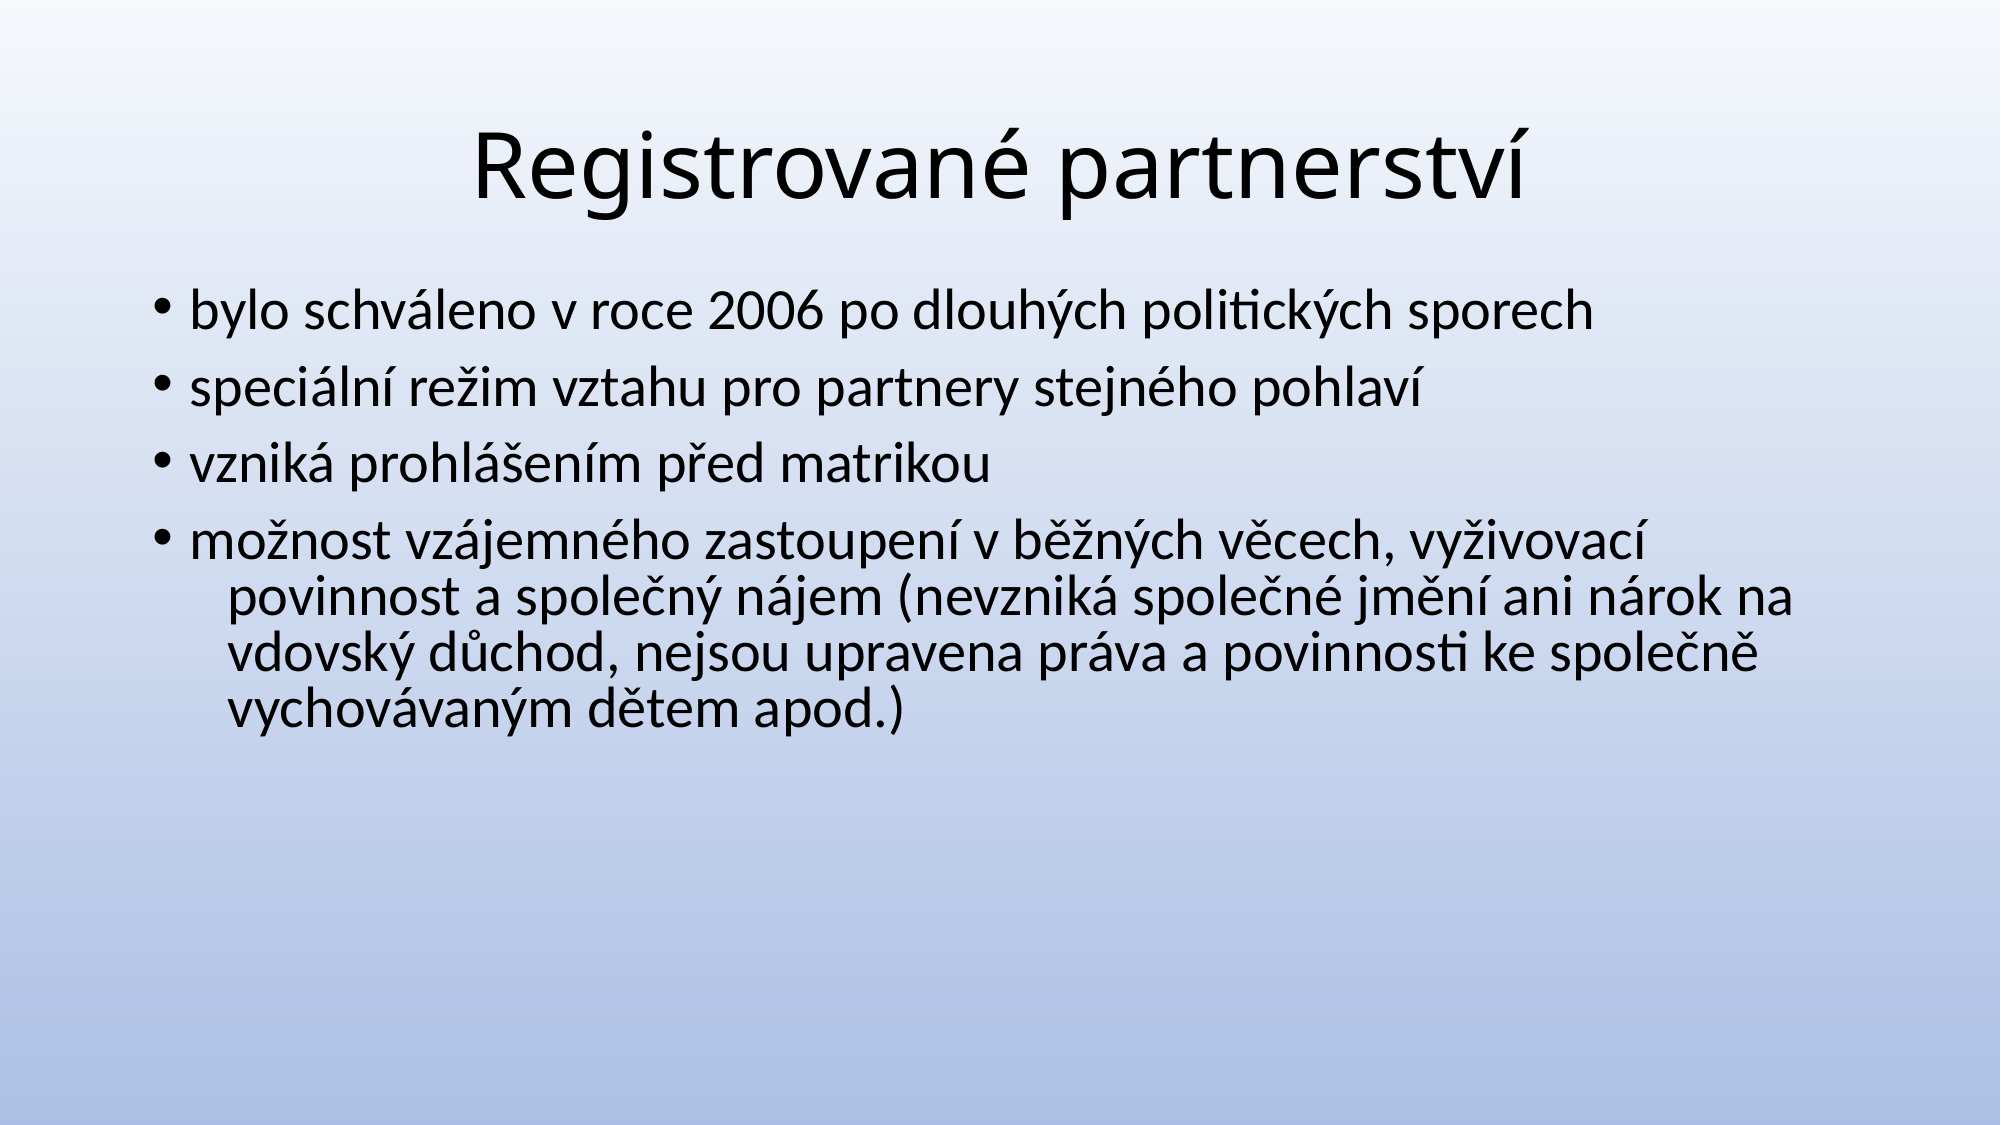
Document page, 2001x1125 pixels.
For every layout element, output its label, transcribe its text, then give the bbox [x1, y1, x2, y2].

list bylo schváleno v roce 2006 po dlouhých politických sporech speciální režim vztahu pro partnery stejného pohlaví vzniká prohlášením před matrikou možnost vzájemného zastoupení v běžných věcech, vyživovací povinnost a společný nájem (nevzniká společné jmění ani nárok na vdovský důchod, nejsou upravena práva a povinnosti ke společně vychovávaným dětem apod.) [137, 277, 1863, 914]
title Registrované partnerství [137, 59, 1863, 277]
